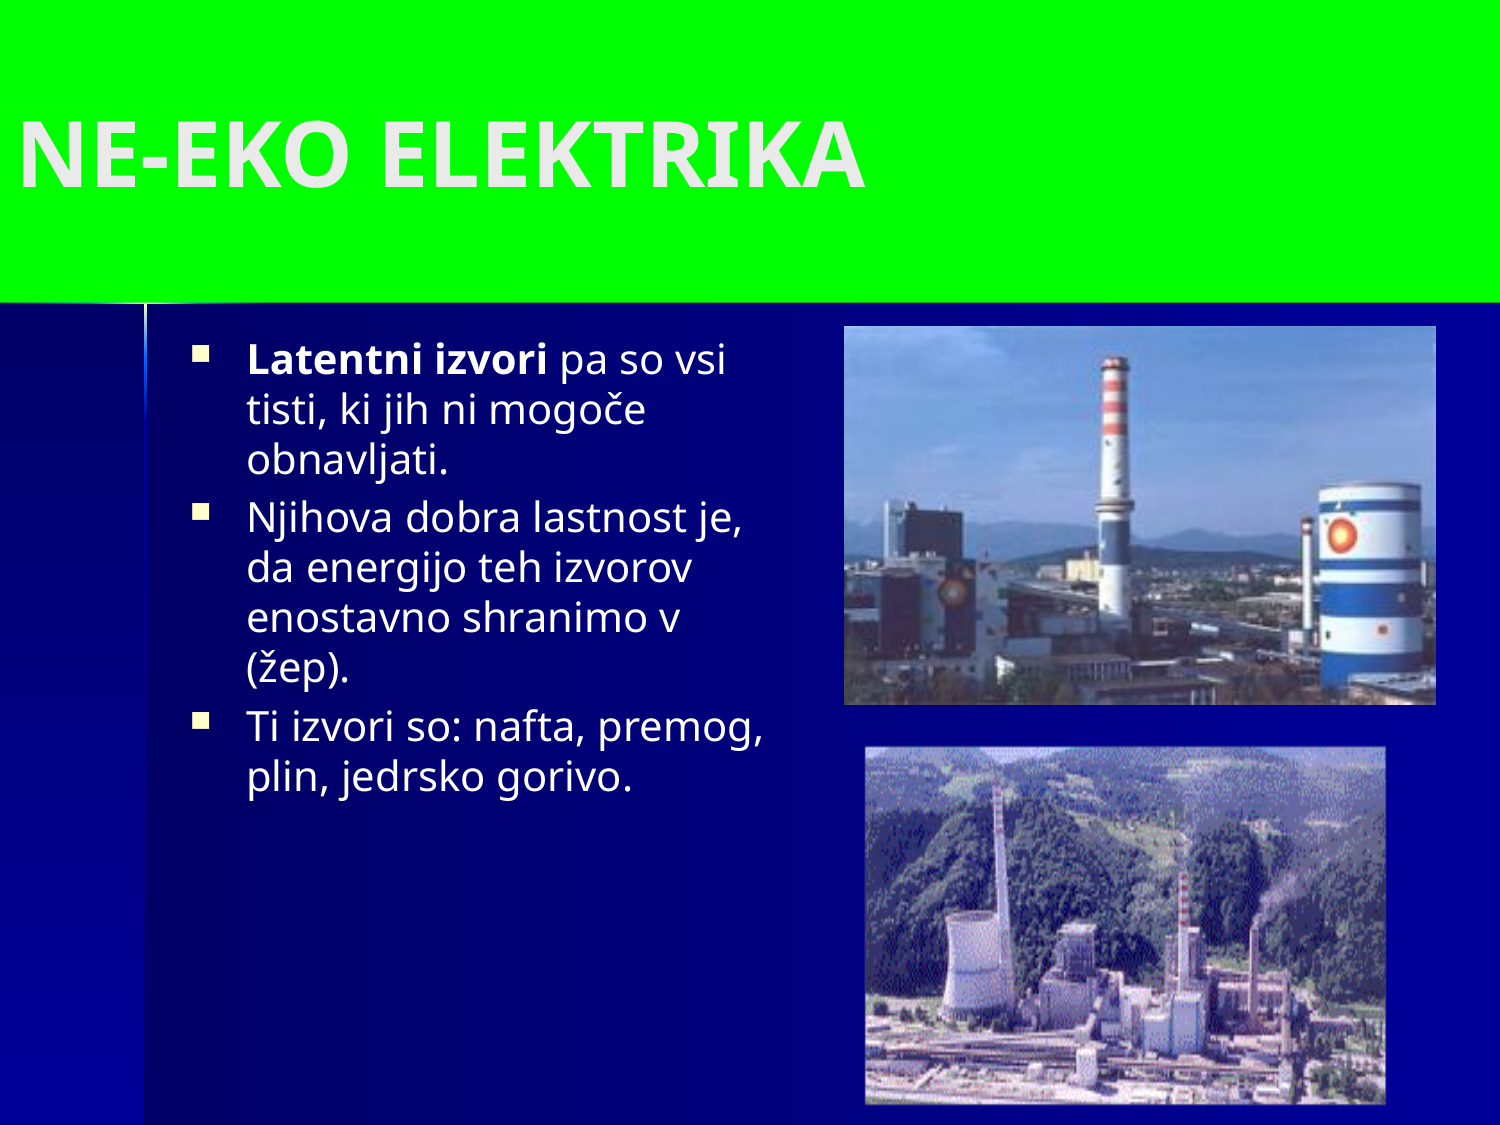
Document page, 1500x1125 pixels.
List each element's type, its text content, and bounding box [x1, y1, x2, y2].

title NE-EKO ELEKTRIKA [0, 0, 1500, 303]
picture [844, 326, 1436, 1125]
list Latentni izvori pa so vsi tisti, ki jih ni mogoče obnavljati. Njihova dobra lastnost je, da energijo teh izvorov enostavno shranimo v (žep). Ti izvori so: nafta, premog, plin, jedrsko gorivo. [174, 324, 782, 1000]
